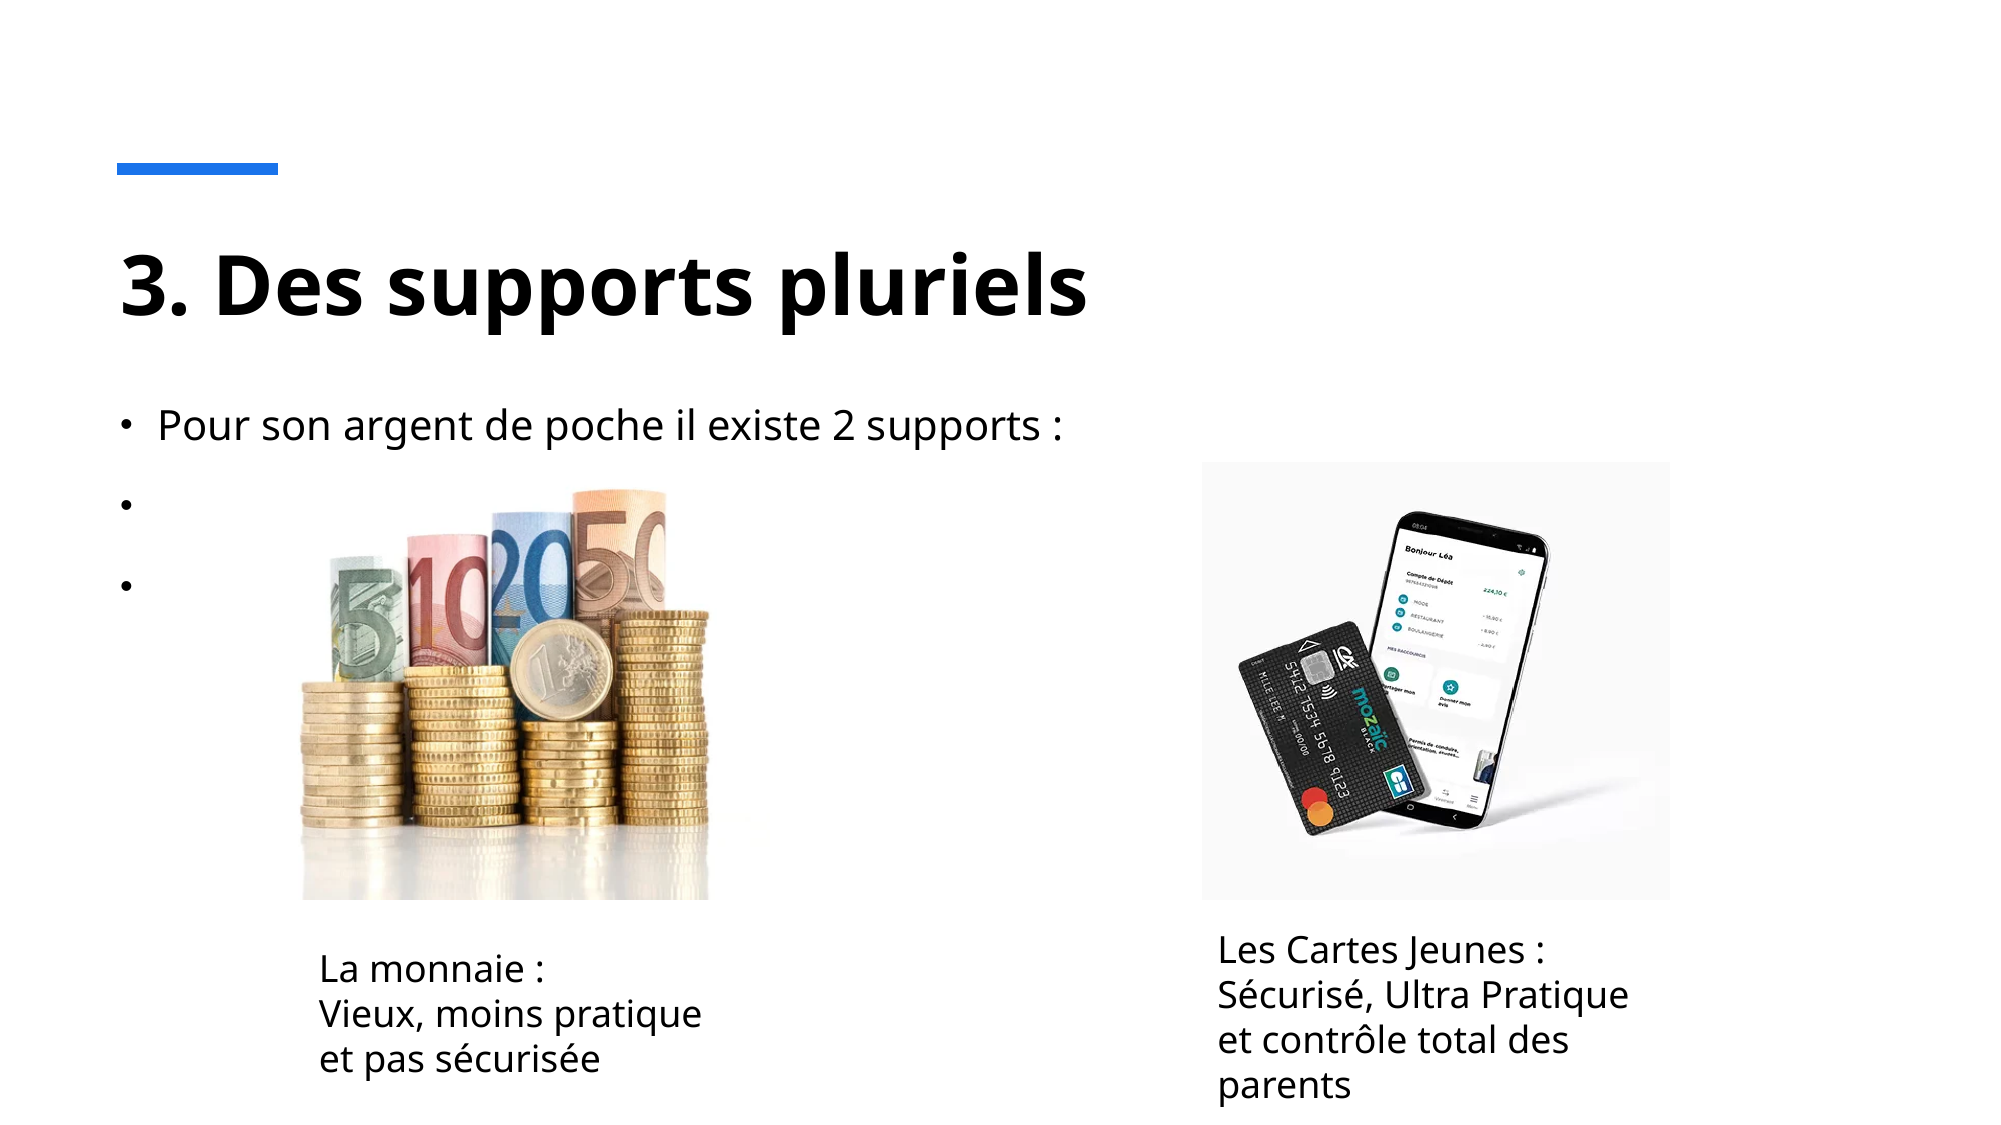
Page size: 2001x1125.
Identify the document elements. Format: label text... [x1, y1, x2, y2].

list Pour son argent de poche il existe 2 supports : [105, 381, 1892, 1018]
picture [248, 462, 770, 901]
text_box Les Cartes Jeunes : Sécurisé, Ultra Pratique et contrôle total des parents [1202, 918, 1670, 1071]
title 3. Des supports pluriels [105, 224, 1892, 381]
picture [1202, 462, 1670, 901]
text_box La monnaie : Vieux, moins pratique et pas sécurisée [303, 937, 720, 1090]
